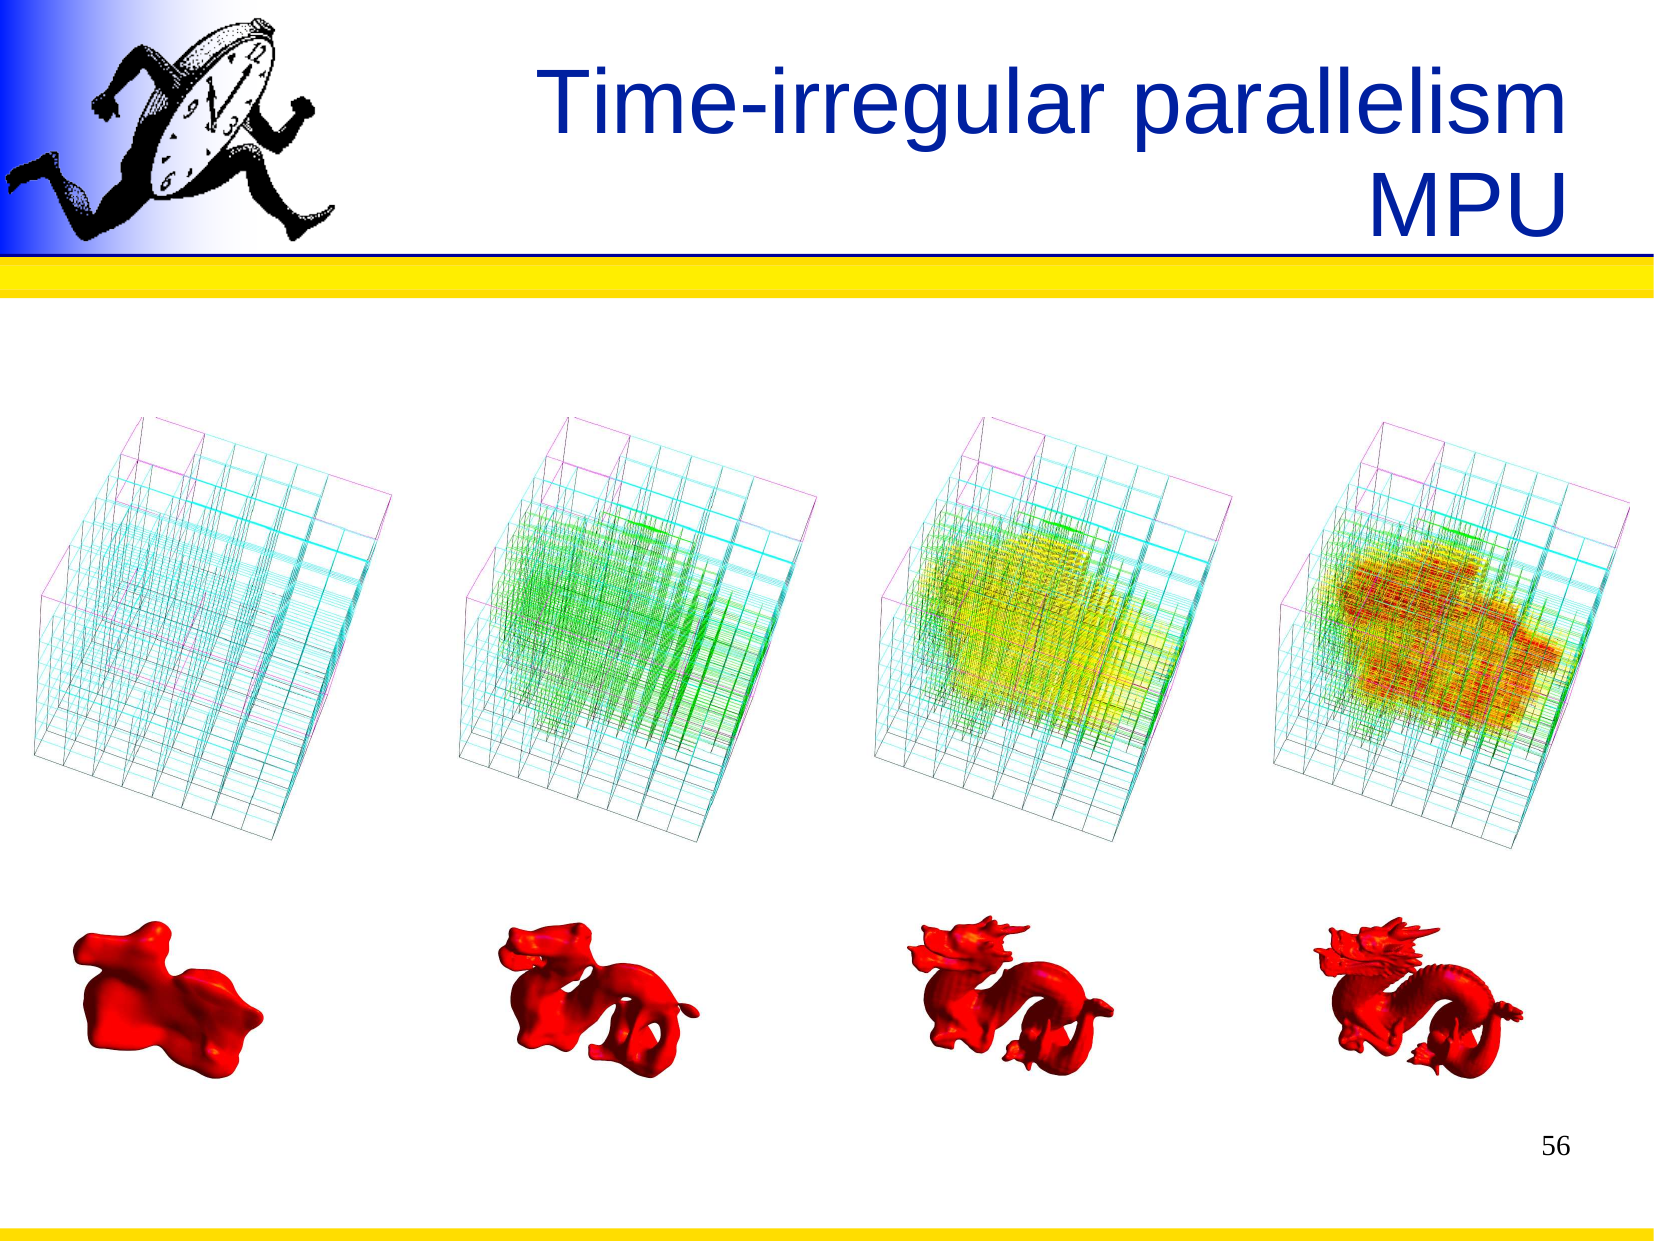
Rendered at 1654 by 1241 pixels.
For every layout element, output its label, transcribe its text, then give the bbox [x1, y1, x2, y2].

title Time-irregular parallelism MPU [372, 50, 1571, 256]
picture [23, 417, 1630, 1084]
picture [4, 9, 343, 253]
